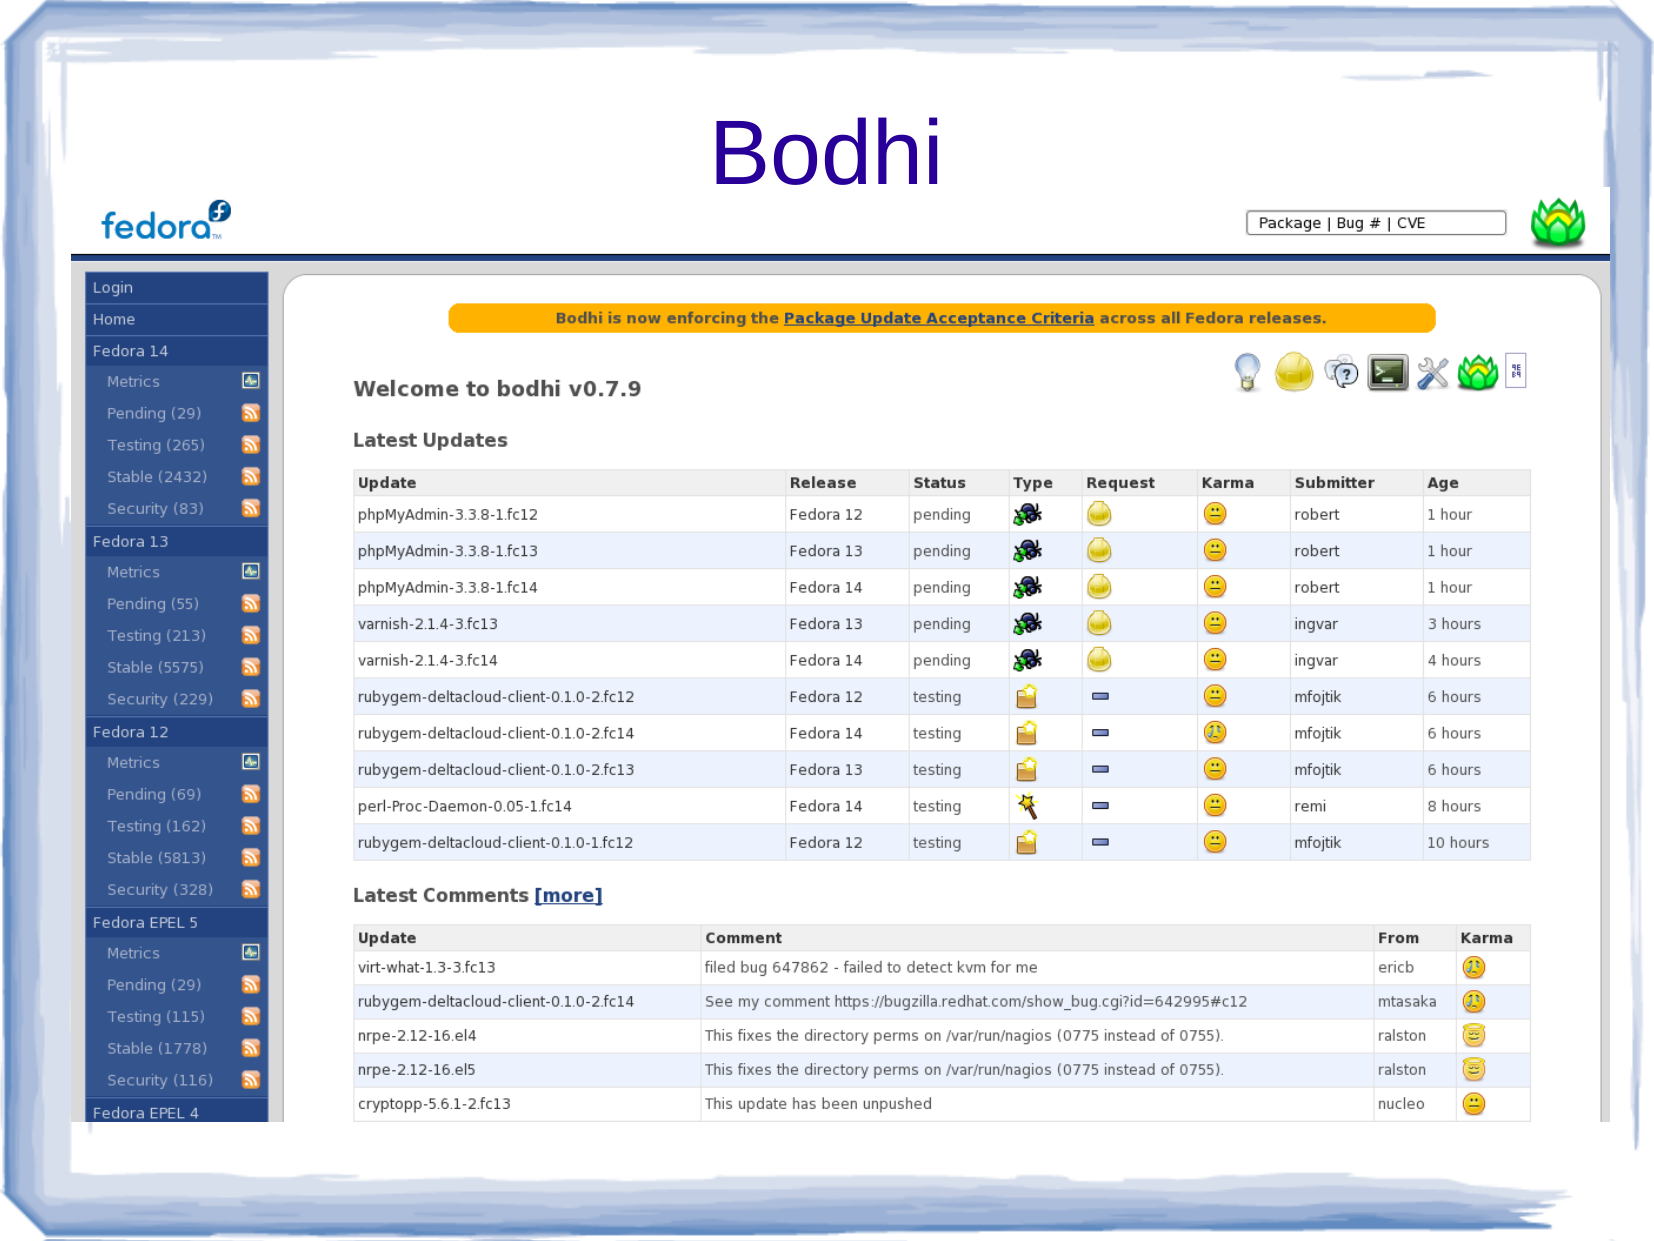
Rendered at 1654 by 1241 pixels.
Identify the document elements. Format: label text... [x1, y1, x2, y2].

picture [0, 0, 1654, 1241]
title Bodhi [82, 49, 1571, 187]
